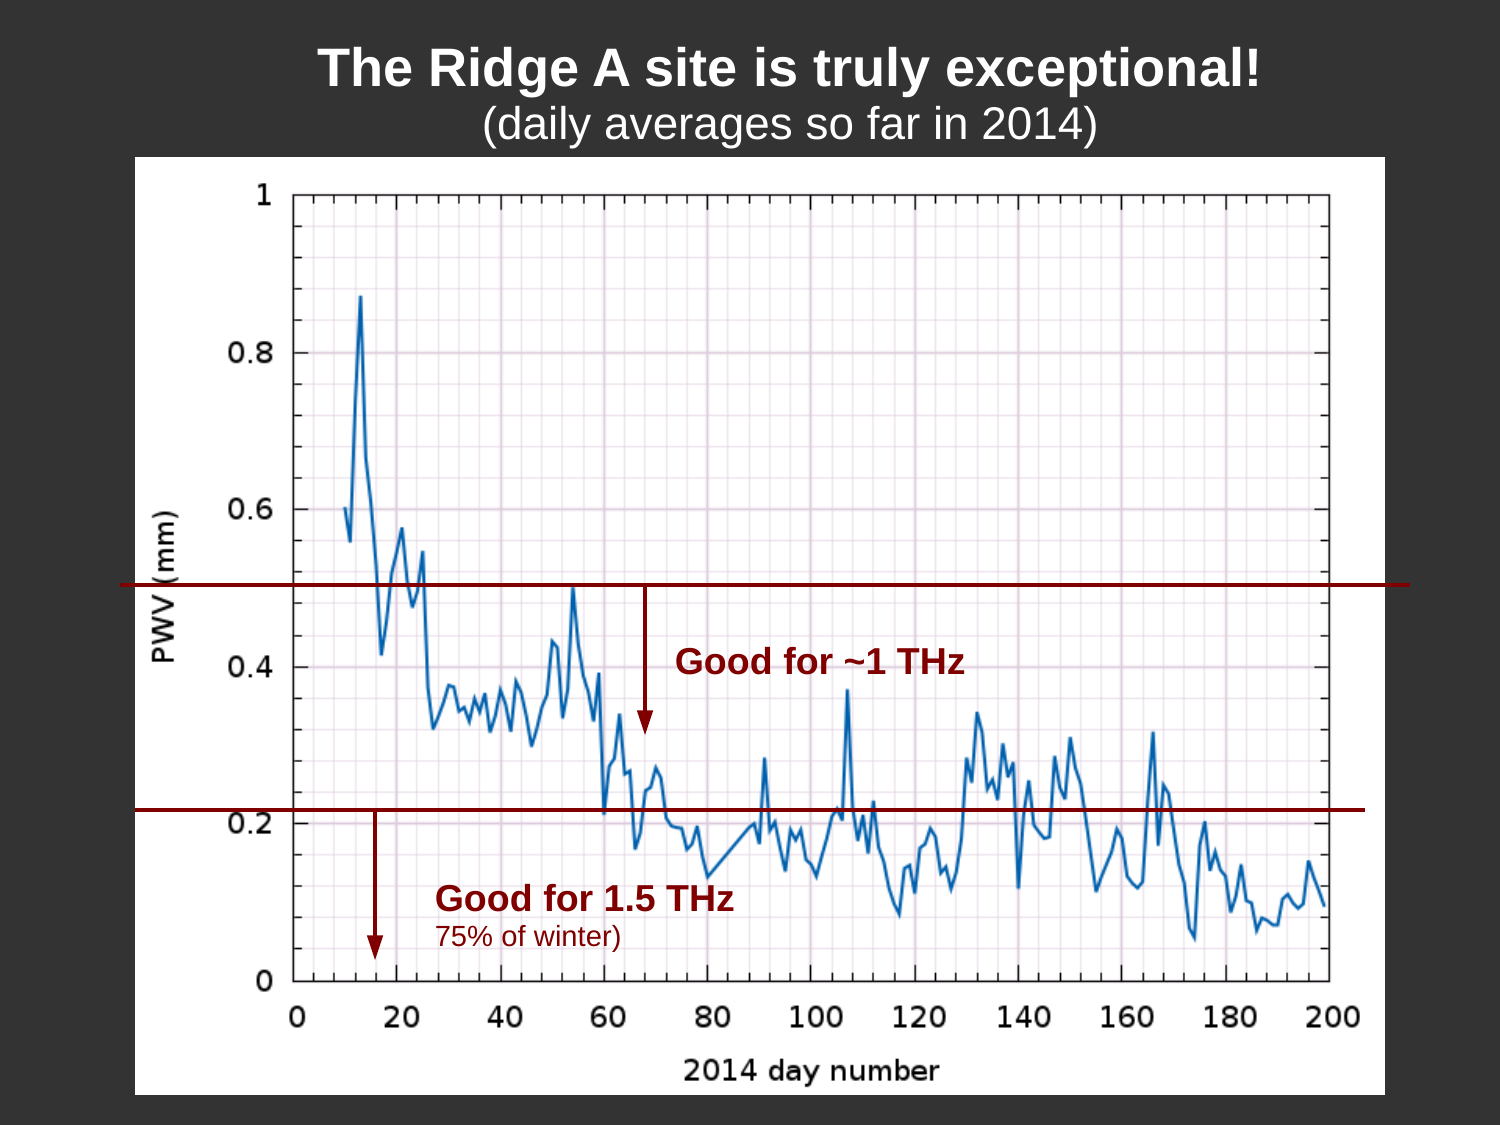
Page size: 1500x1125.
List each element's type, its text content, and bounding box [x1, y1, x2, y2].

picture [135, 587, 1385, 1096]
picture [135, 157, 1385, 583]
text_box Good for ~1 THz [660, 633, 981, 691]
text_box The Ridge A site is truly exceptional! (daily averages so far in 2014) [302, 29, 1279, 157]
text_box Good for 1.5 THz 75% of winter) [420, 870, 751, 961]
